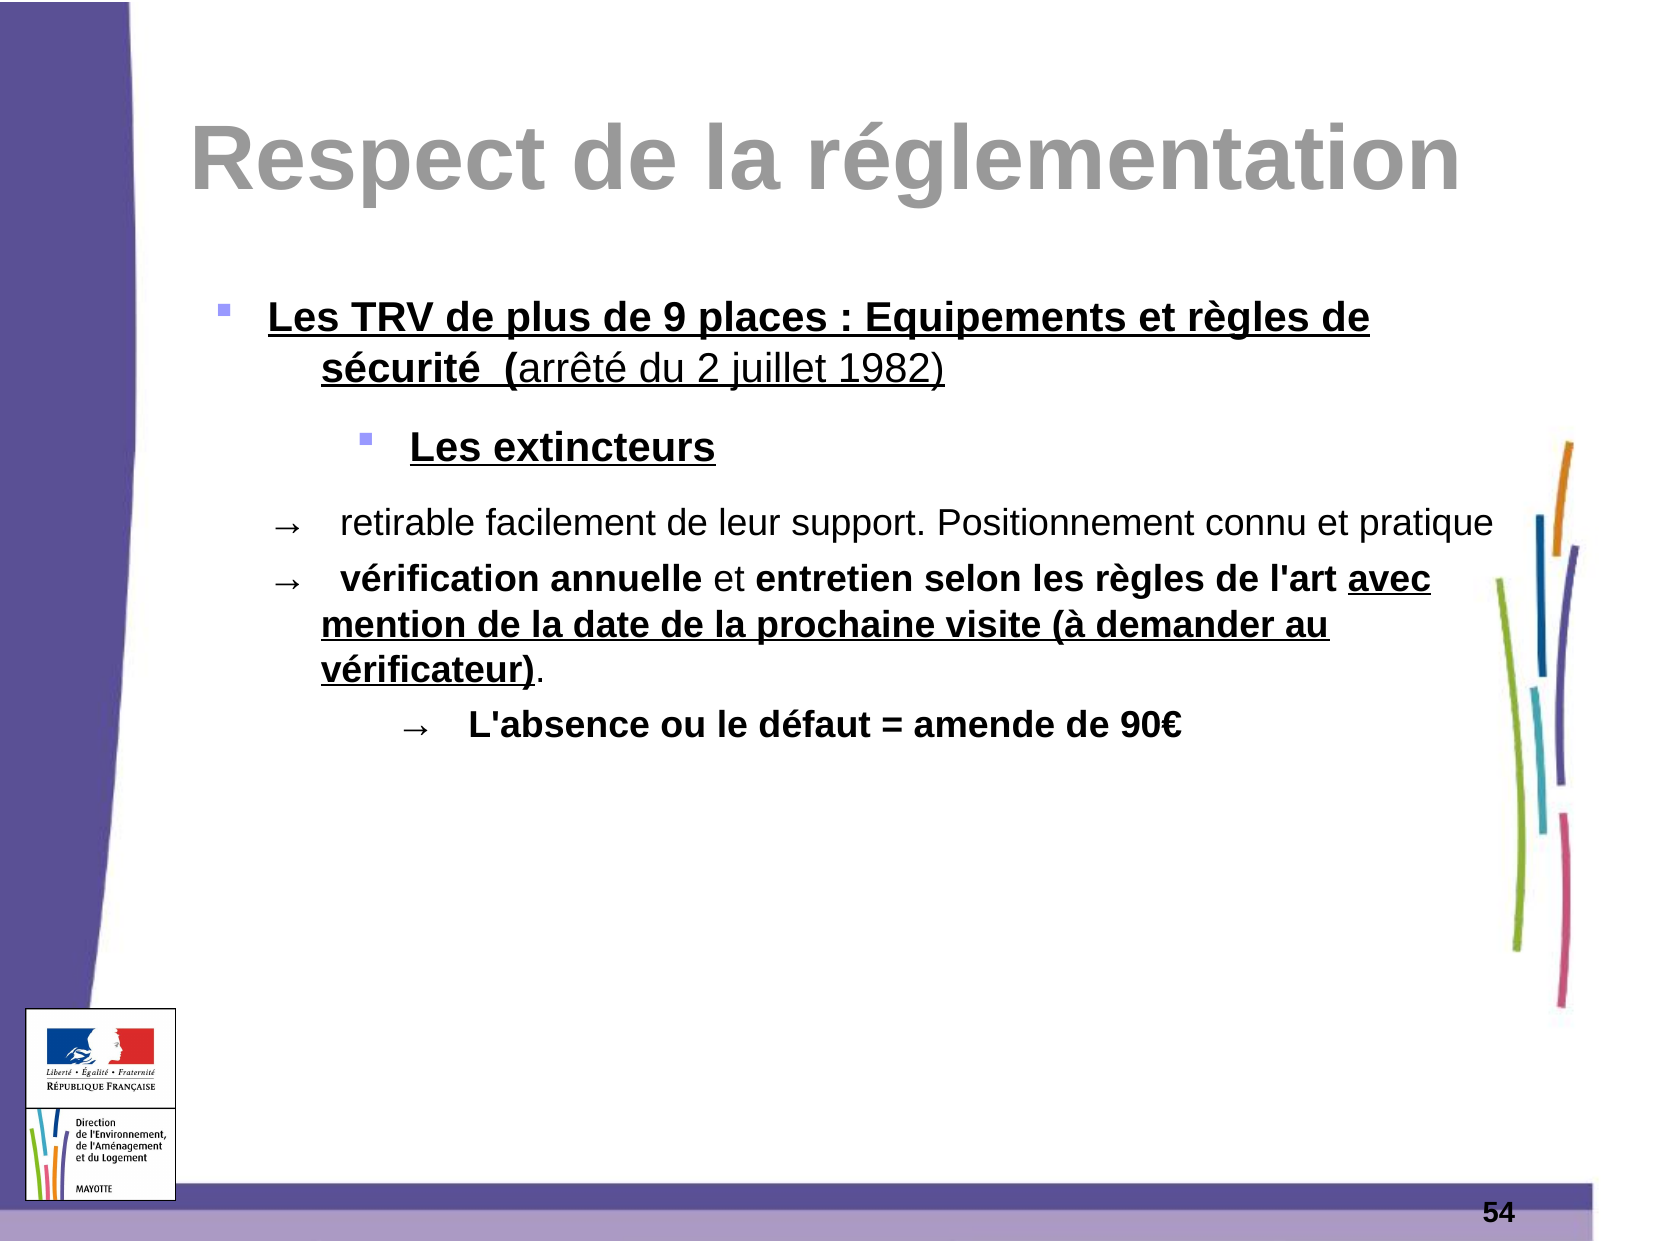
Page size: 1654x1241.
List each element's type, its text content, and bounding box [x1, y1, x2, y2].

text_box [1509, 1193, 1636, 1241]
title Respect de la réglementation [82, 49, 1571, 257]
list Les TRV de plus de 9 places : Equipements et règles de sécurité (arrêté du 2 juillet 1982) Les extincteurs → retirable facilement de leur support. Positionnement connu et pratique → vérification annuelle et entretien selon les règles de l'art avec mention de la date de la prochaine visite (à demander au vérificateur). → L'absence ou le défaut = amende de 90€ [179, 290, 1509, 1241]
picture [192, 701, 1501, 1186]
